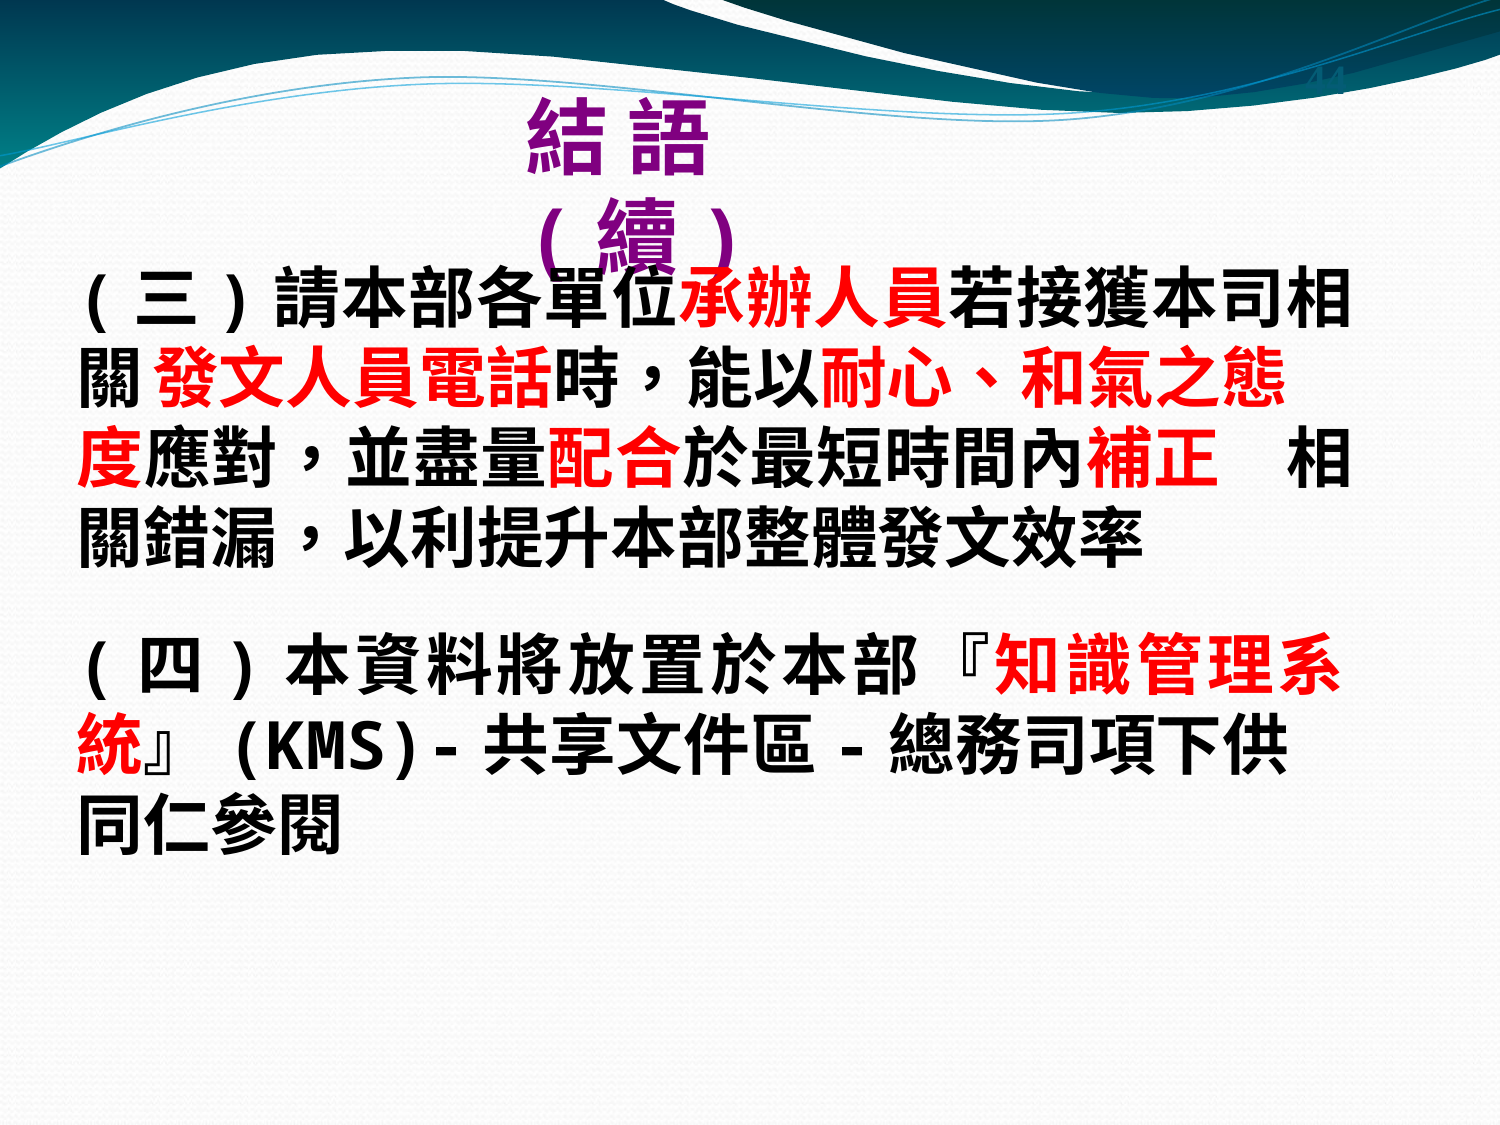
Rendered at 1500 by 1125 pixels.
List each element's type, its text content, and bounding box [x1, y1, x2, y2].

text_box (三)請本部各單位承辦人員若接獲本司相關 發文人員電話時，能以耐心、和氣之態 度應對，並盡量配合於最短時間內補正 相關錯漏，以利提升本部整體發文效率 (四)本資料將放置於本部『知識管理系 統』(KMS)-共享文件區-總務司項下供 同仁參閱 [77, 255, 1376, 863]
text_box [1305, 42, 1431, 103]
title 結 語(續) [525, 78, 872, 196]
